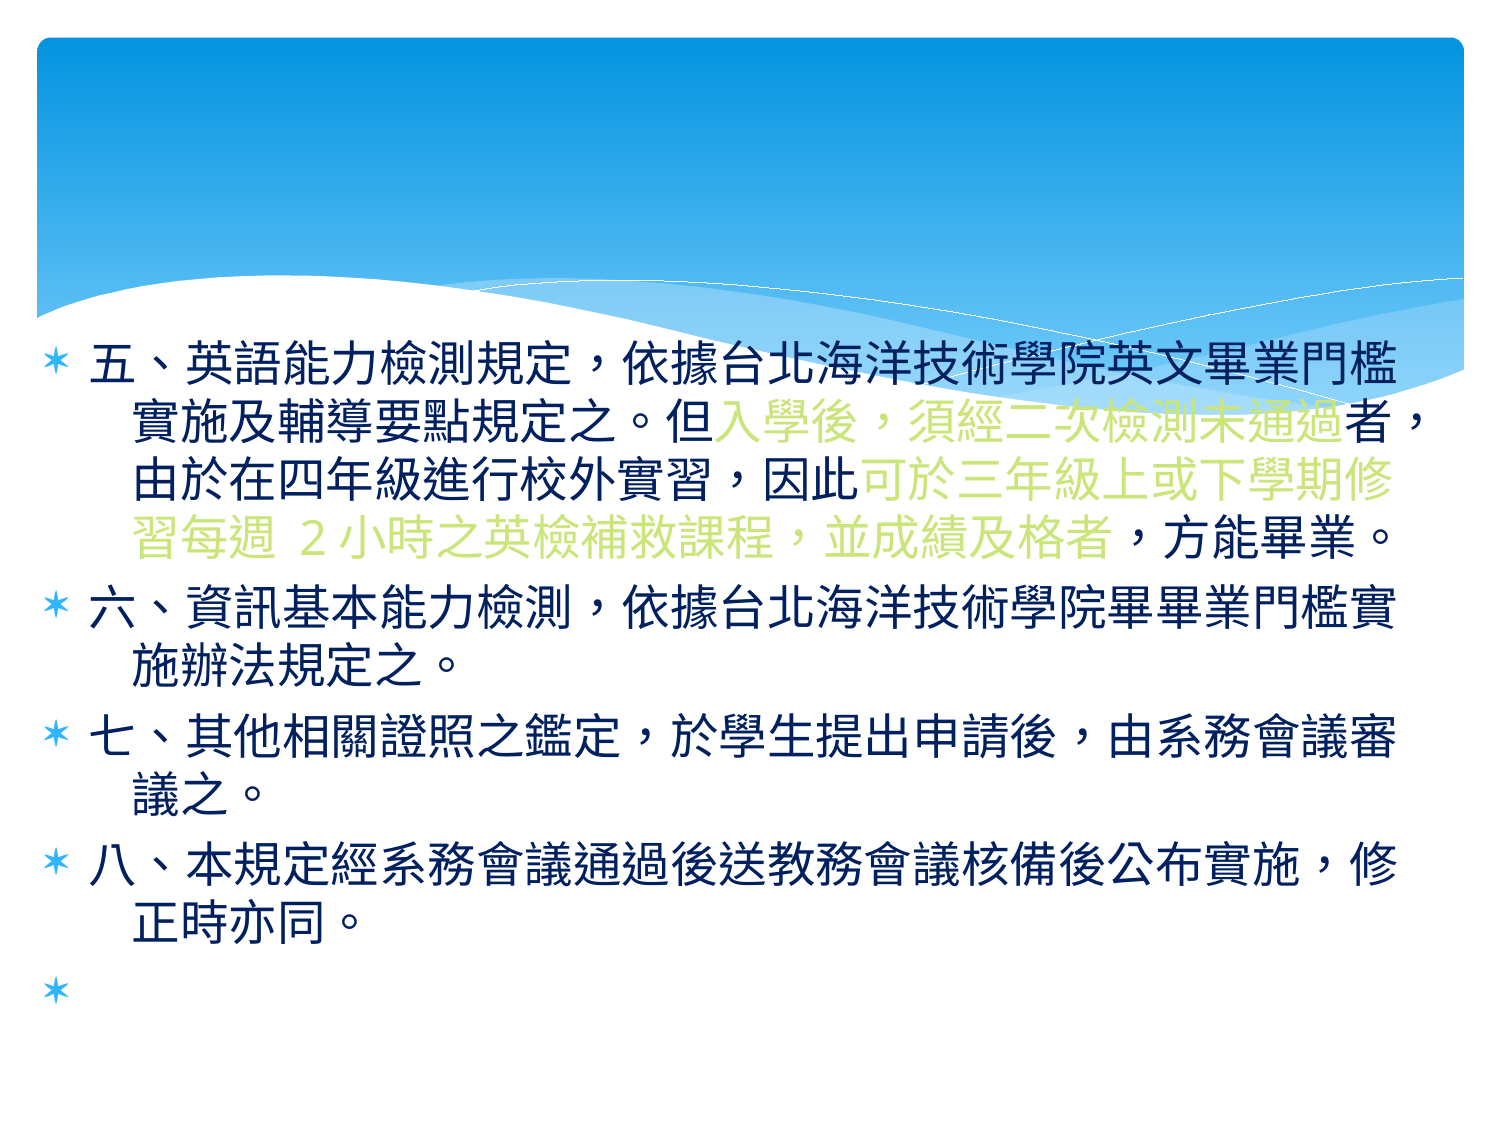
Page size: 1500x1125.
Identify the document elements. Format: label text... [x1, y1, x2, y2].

list 五、英語能力檢測規定，依據台北海洋技術學院英文畢業門檻實施及輔導要點規定之。但入學後，須經二次檢測未通過者，由於在四年級進行校外實習，因此可於三年級上或下學期修習每週 2小時之英檢補救課程，並成績及格者，方能畢業。 六、資訊基本能力檢測，依據台北海洋技術學院畢畢業門檻實施辦法規定之。 七、其他相關證照之鑑定，於學生提出申請後，由系務會議審議之。 八、本規定經系務會議通過後送教務會議核備後公布實施，修正時亦同。 [29, 324, 1447, 1000]
